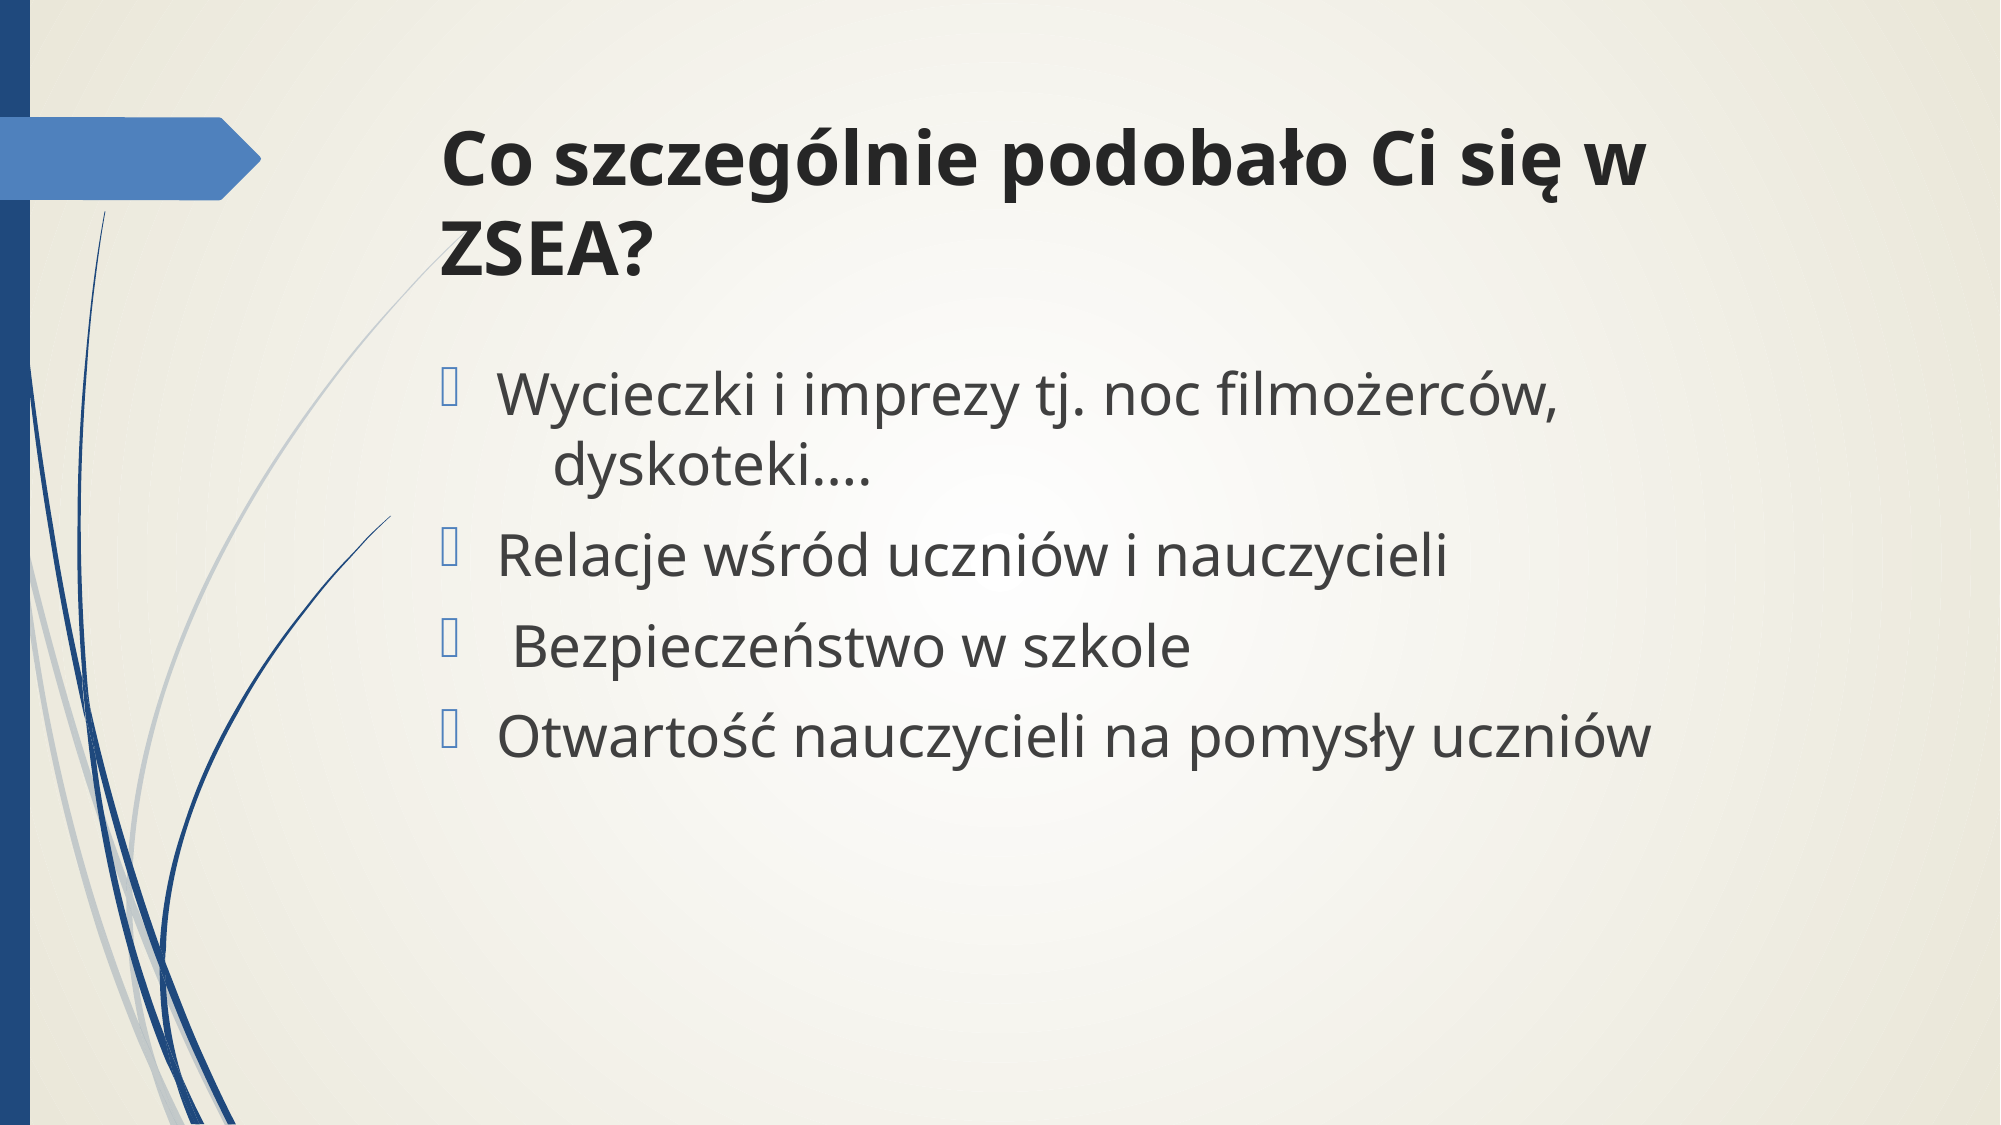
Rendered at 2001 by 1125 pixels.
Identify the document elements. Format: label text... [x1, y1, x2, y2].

list Wycieczki i imprezy tj. noc filmożerców, dyskoteki…. Relacje wśród uczniów i nauczycieli Bezpieczeństwo w szkole Otwartość nauczycieli na pomysły uczniów [424, 350, 1888, 970]
title Co szczególnie podobało Ci się w ZSEA? [425, 102, 1888, 313]
